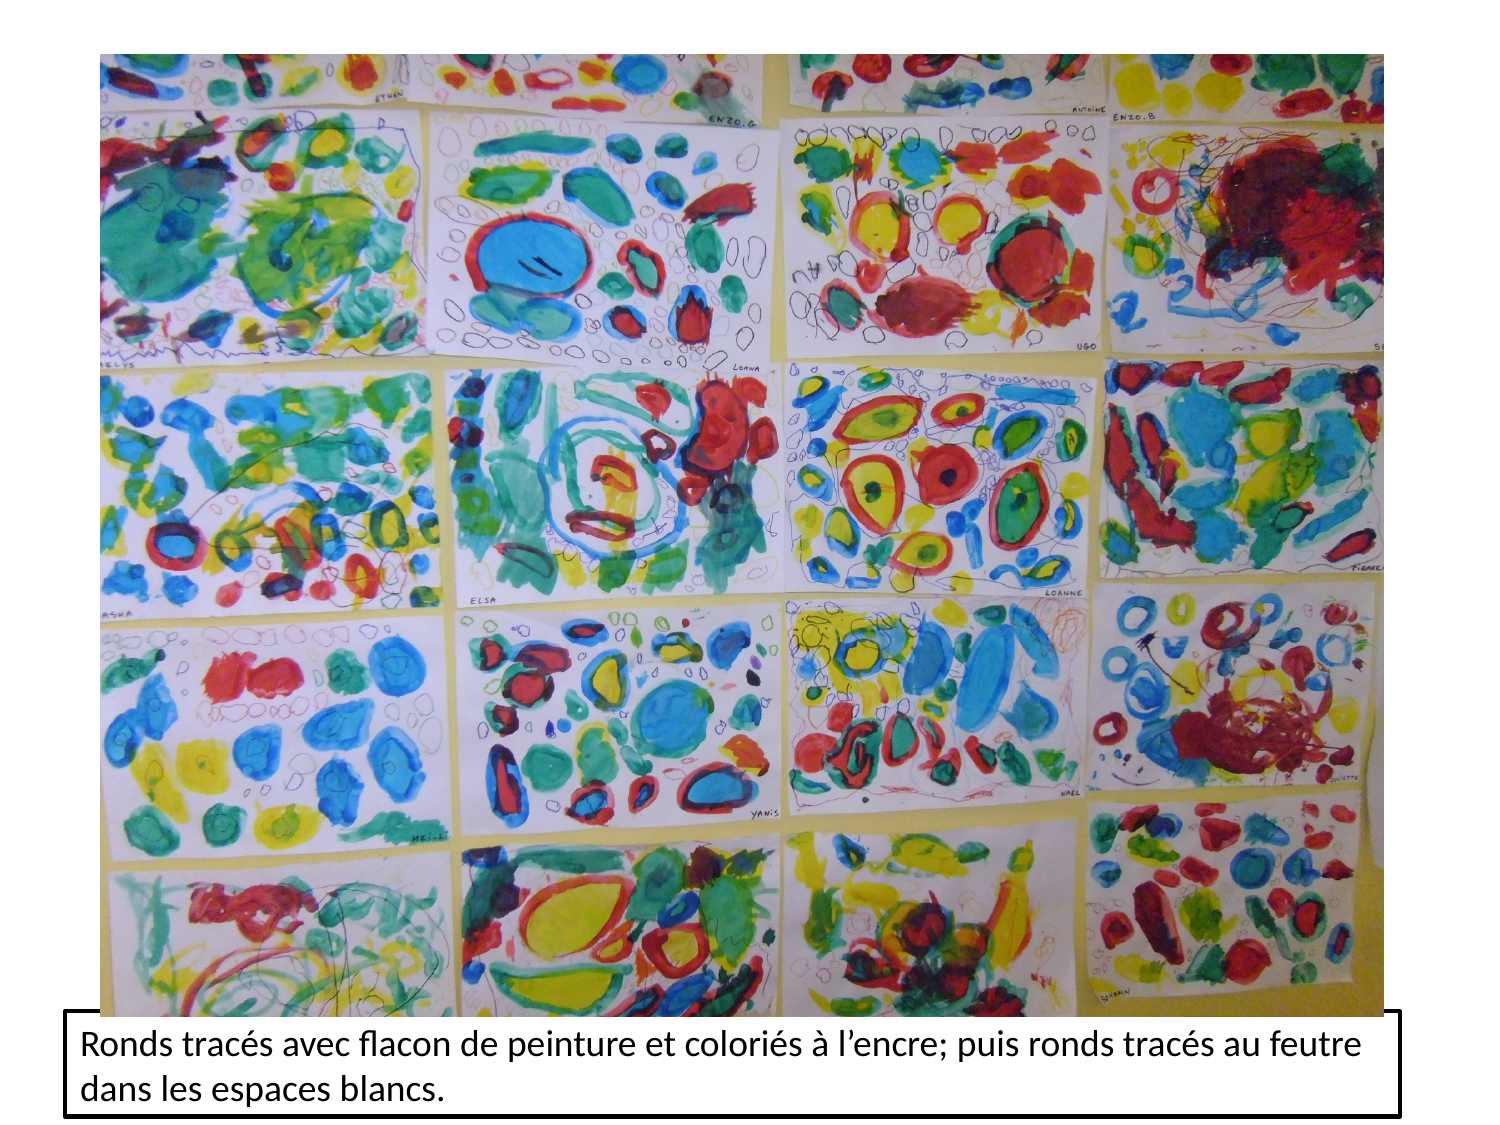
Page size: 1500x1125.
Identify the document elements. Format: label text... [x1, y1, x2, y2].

text_box Ronds tracés avec flacon de peinture et coloriés à l’encre; puis ronds tracés au feutre dans les espaces blancs. [64, 1011, 1400, 1117]
picture [100, 54, 1384, 1017]
